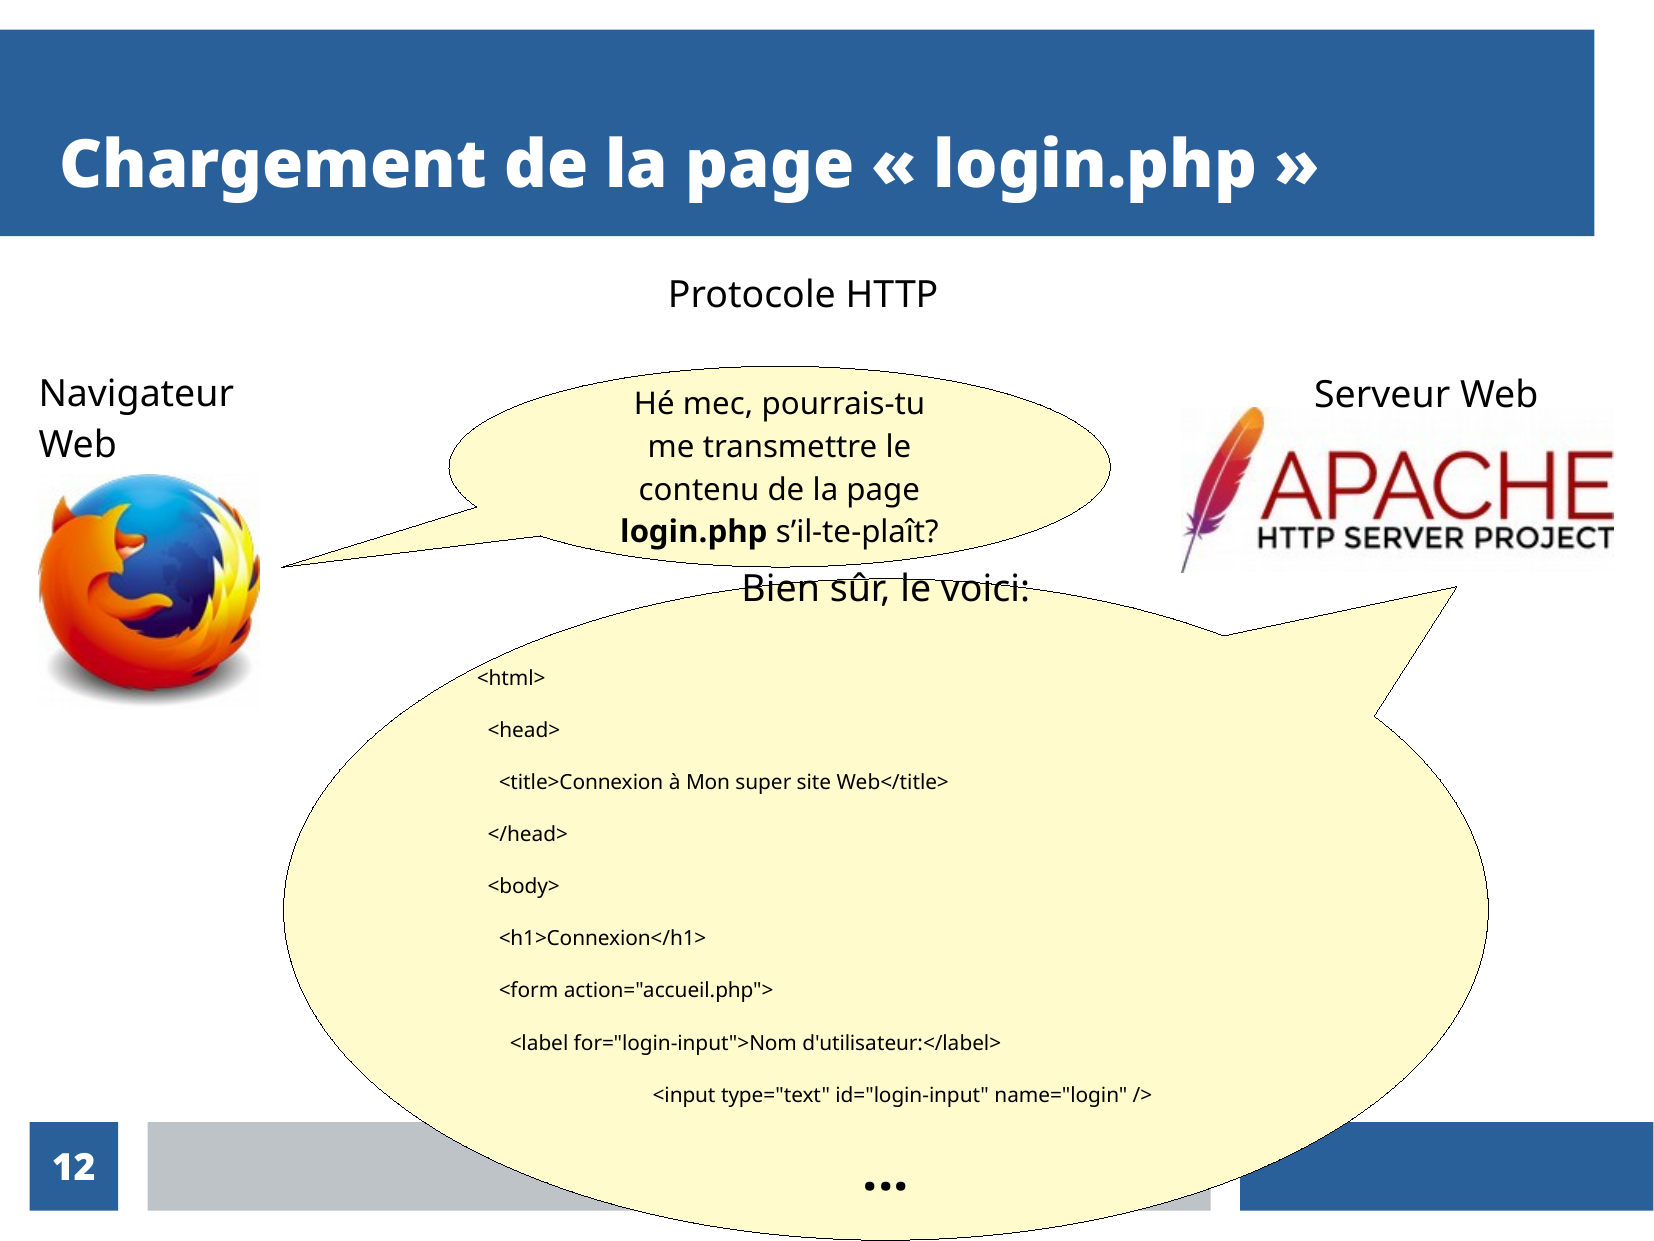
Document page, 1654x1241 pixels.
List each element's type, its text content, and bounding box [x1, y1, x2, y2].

picture [38, 474, 260, 709]
text_box Hé mec, pourrais-tu me transmettre le contenu de la page login.php s’il-te-plaît? [281, 366, 1111, 568]
title Chargement de la page « login.php » [59, 59, 1595, 207]
text_box Navigateur Web [23, 358, 296, 461]
text_box Serveur Web [1299, 360, 1571, 419]
text_box Protocole HTTP [637, 259, 969, 319]
picture [1181, 407, 1614, 573]
text_box Bien sûr, le voici: <html> <head> <title>Connexion à Mon super site Web</title> </head> <body> <h1>Connexion</h1> <form action="accueil.php"> <label for="login-input">Nom d'utilisateur:</label> <input type="text" id="login-input" name="login" /> ... [283, 578, 1489, 1241]
